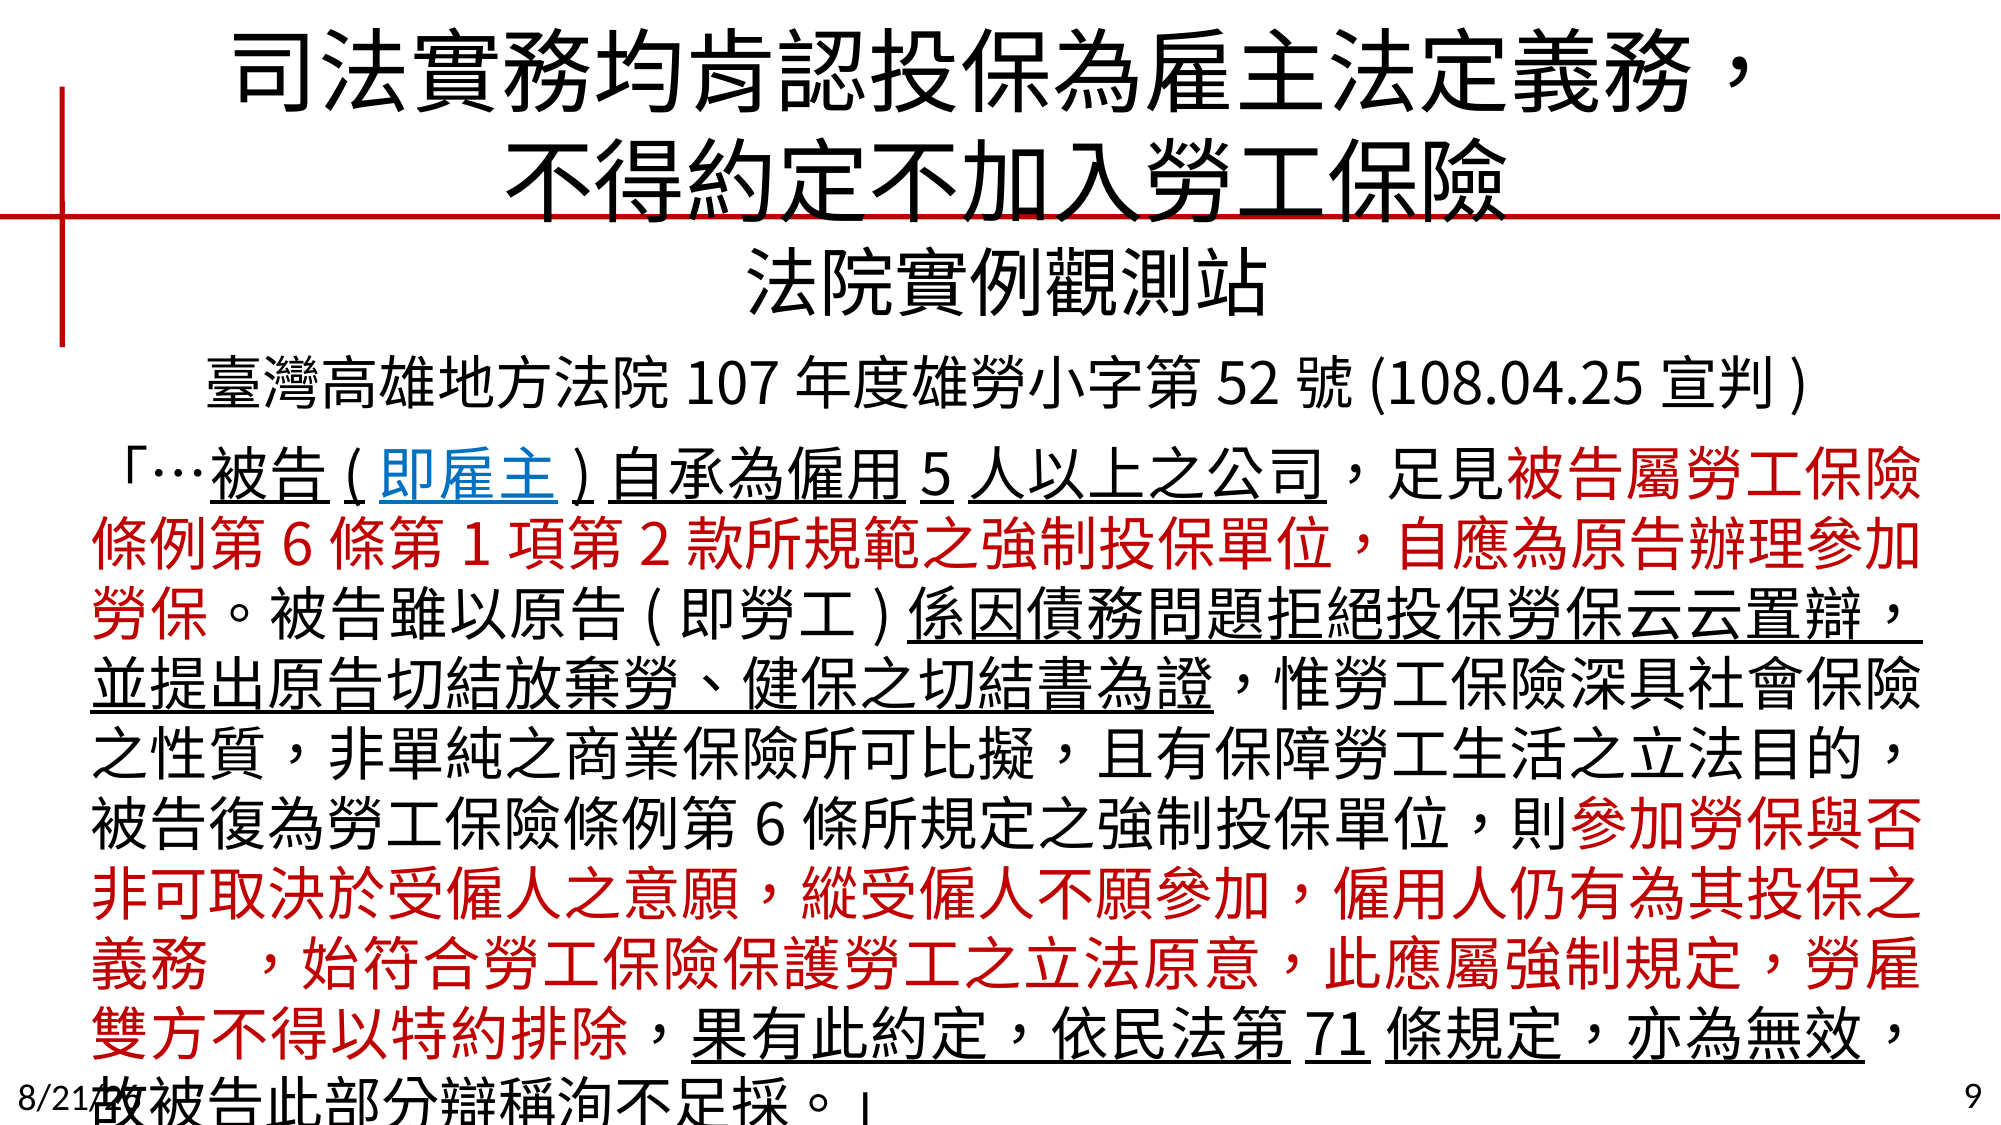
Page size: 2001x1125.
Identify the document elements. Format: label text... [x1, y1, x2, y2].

slide_number <編號> [1701, 1063, 1998, 1118]
list 法院實例觀測站 臺灣高雄地方法院107年度雄勞小字第52號(108.04.25宣判) 「…被告(即雇主)自承為僱用5人以上之公司，足見被告屬勞工保險條例第6條第1項第2款所規範之強制投保單位，自應為原告辦理參加勞保。被告雖以原告(即勞工)係因債務問題拒絕投保勞保云云置辯，並提出原告切結放棄勞、健保之切結書為證，惟勞工保險深具社會保險之性質，非單純之商業保險所可比擬，且有保障勞工生活之立法目的，被告復為勞工保險條例第6條所規定之強制投保單位，則參加勞保與否非可取決於受僱人之意願，縱受僱人不願參加，僱用人仍有為其投保之義務 ，始符合勞工保險保護勞工之立法原意，此應屬強制規定，勞雇雙方不得以特約排除，果有此約定，依民法第71條規定，亦為無效，故被告此部分辯稱洵不足採。」 [75, 228, 1938, 1038]
slide_number 9/22/20 [2, 1065, 452, 1116]
title 司法實務均肯認投保為雇主法定義務， 不得約定不加入勞工保險 [75, 6, 1938, 211]
